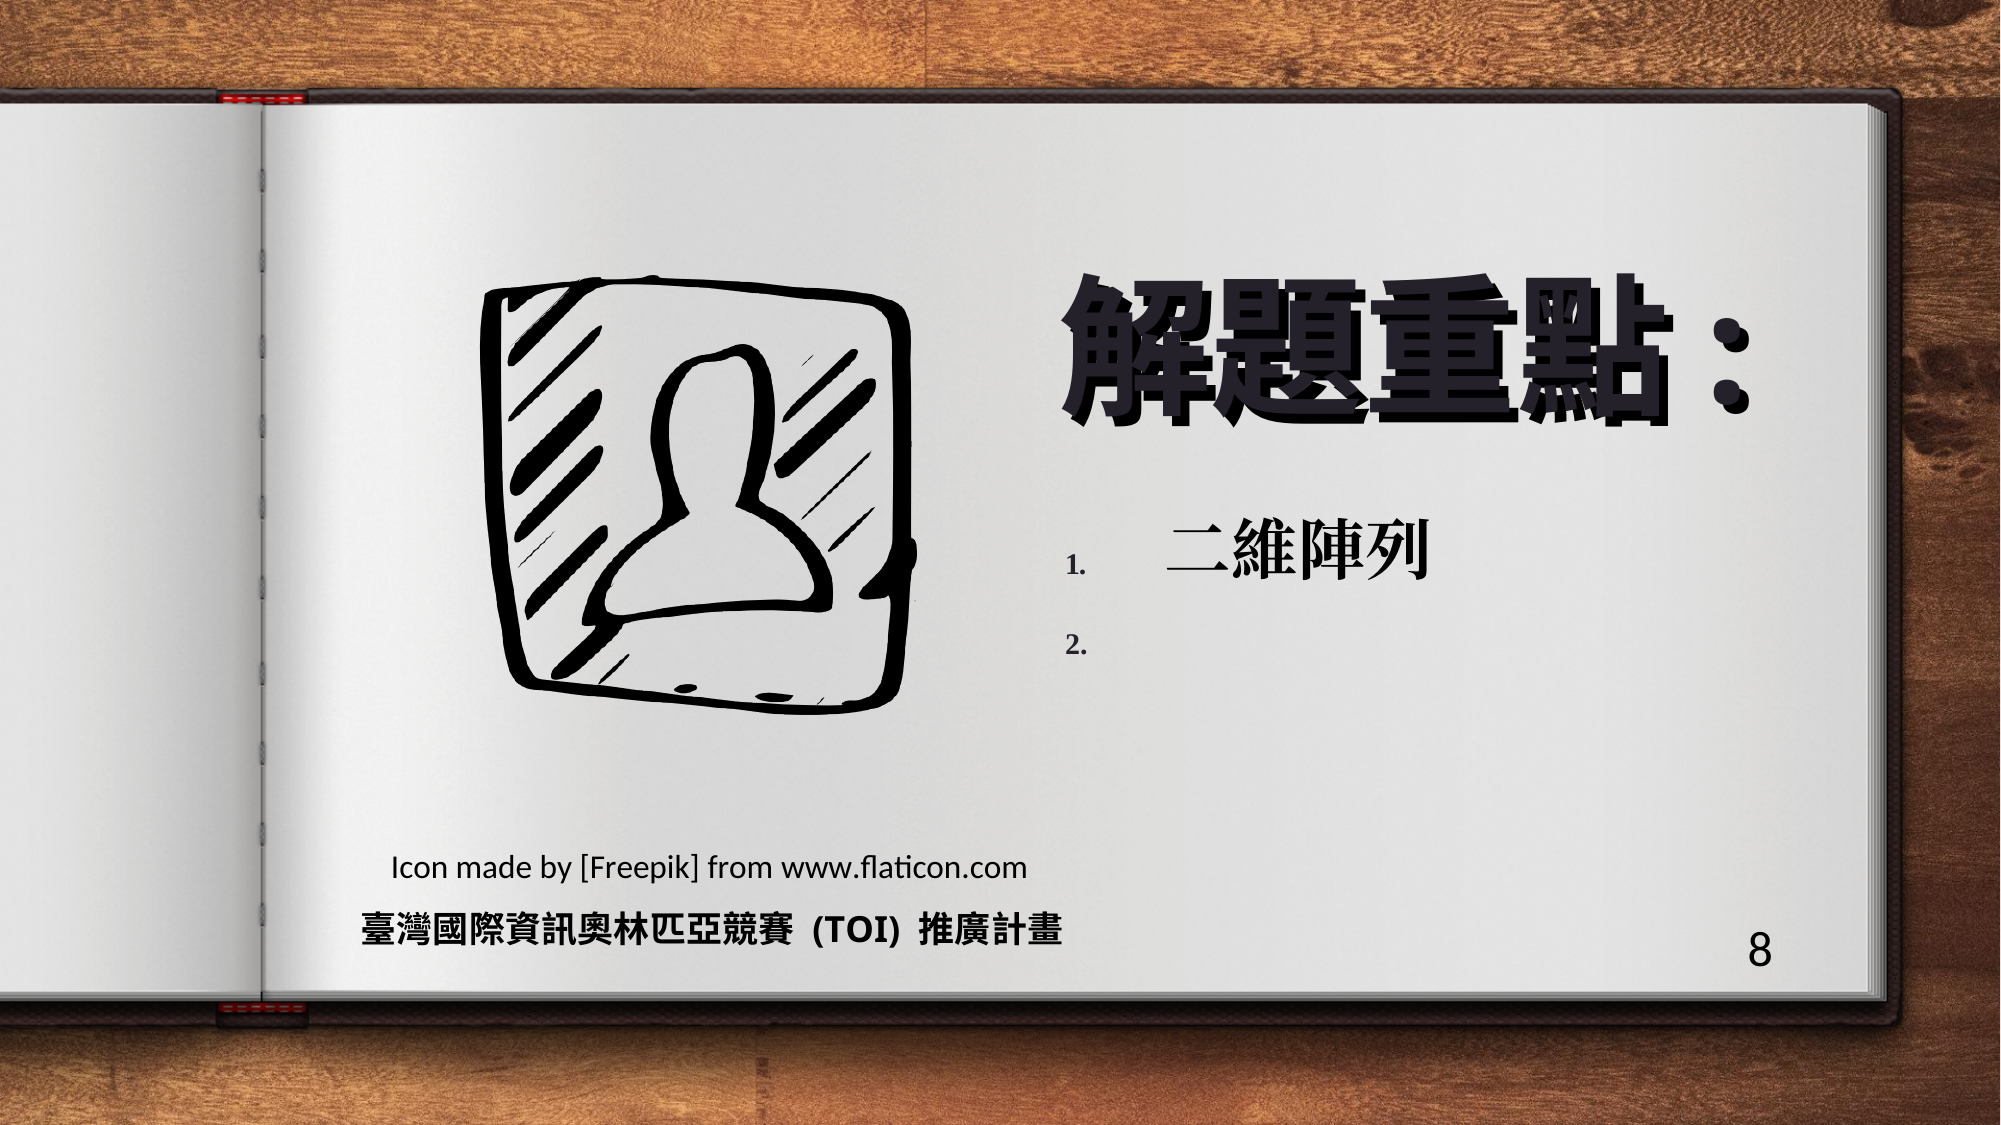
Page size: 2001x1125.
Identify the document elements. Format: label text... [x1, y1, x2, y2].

subtitle 二維陣列 [1050, 412, 1788, 778]
text_box [1727, 896, 1848, 983]
title 解題重點: [1043, 195, 1751, 450]
text_box Icon made by [Freepik] from www.flaticon.com [371, 836, 1156, 896]
picture [478, 275, 918, 715]
